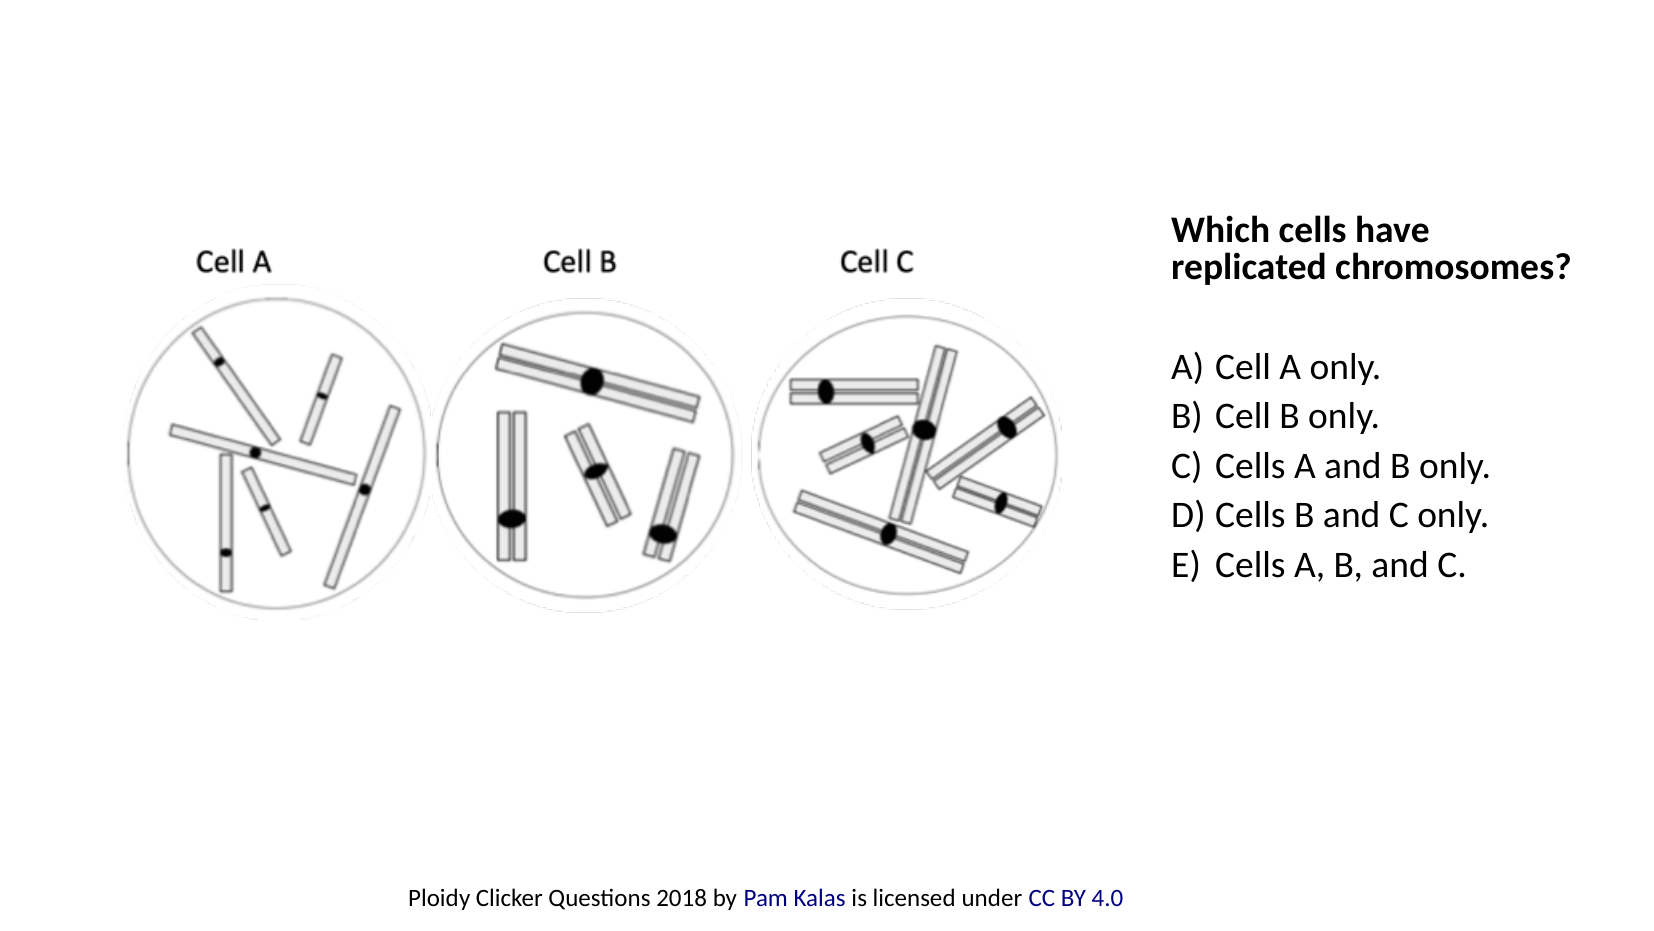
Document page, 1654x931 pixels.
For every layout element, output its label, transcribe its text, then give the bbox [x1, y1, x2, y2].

text_box Which cells have replicated chromosomes? Cell A only. Cell B only. Cells A and B only. Cells B and C only. Cells A, B, and C. [1156, 206, 1595, 705]
text_box Ploidy Clicker Questions 2018 by Pam Kalas is licensed under CC BY 4.0 [393, 879, 1145, 926]
picture [123, 233, 1063, 621]
